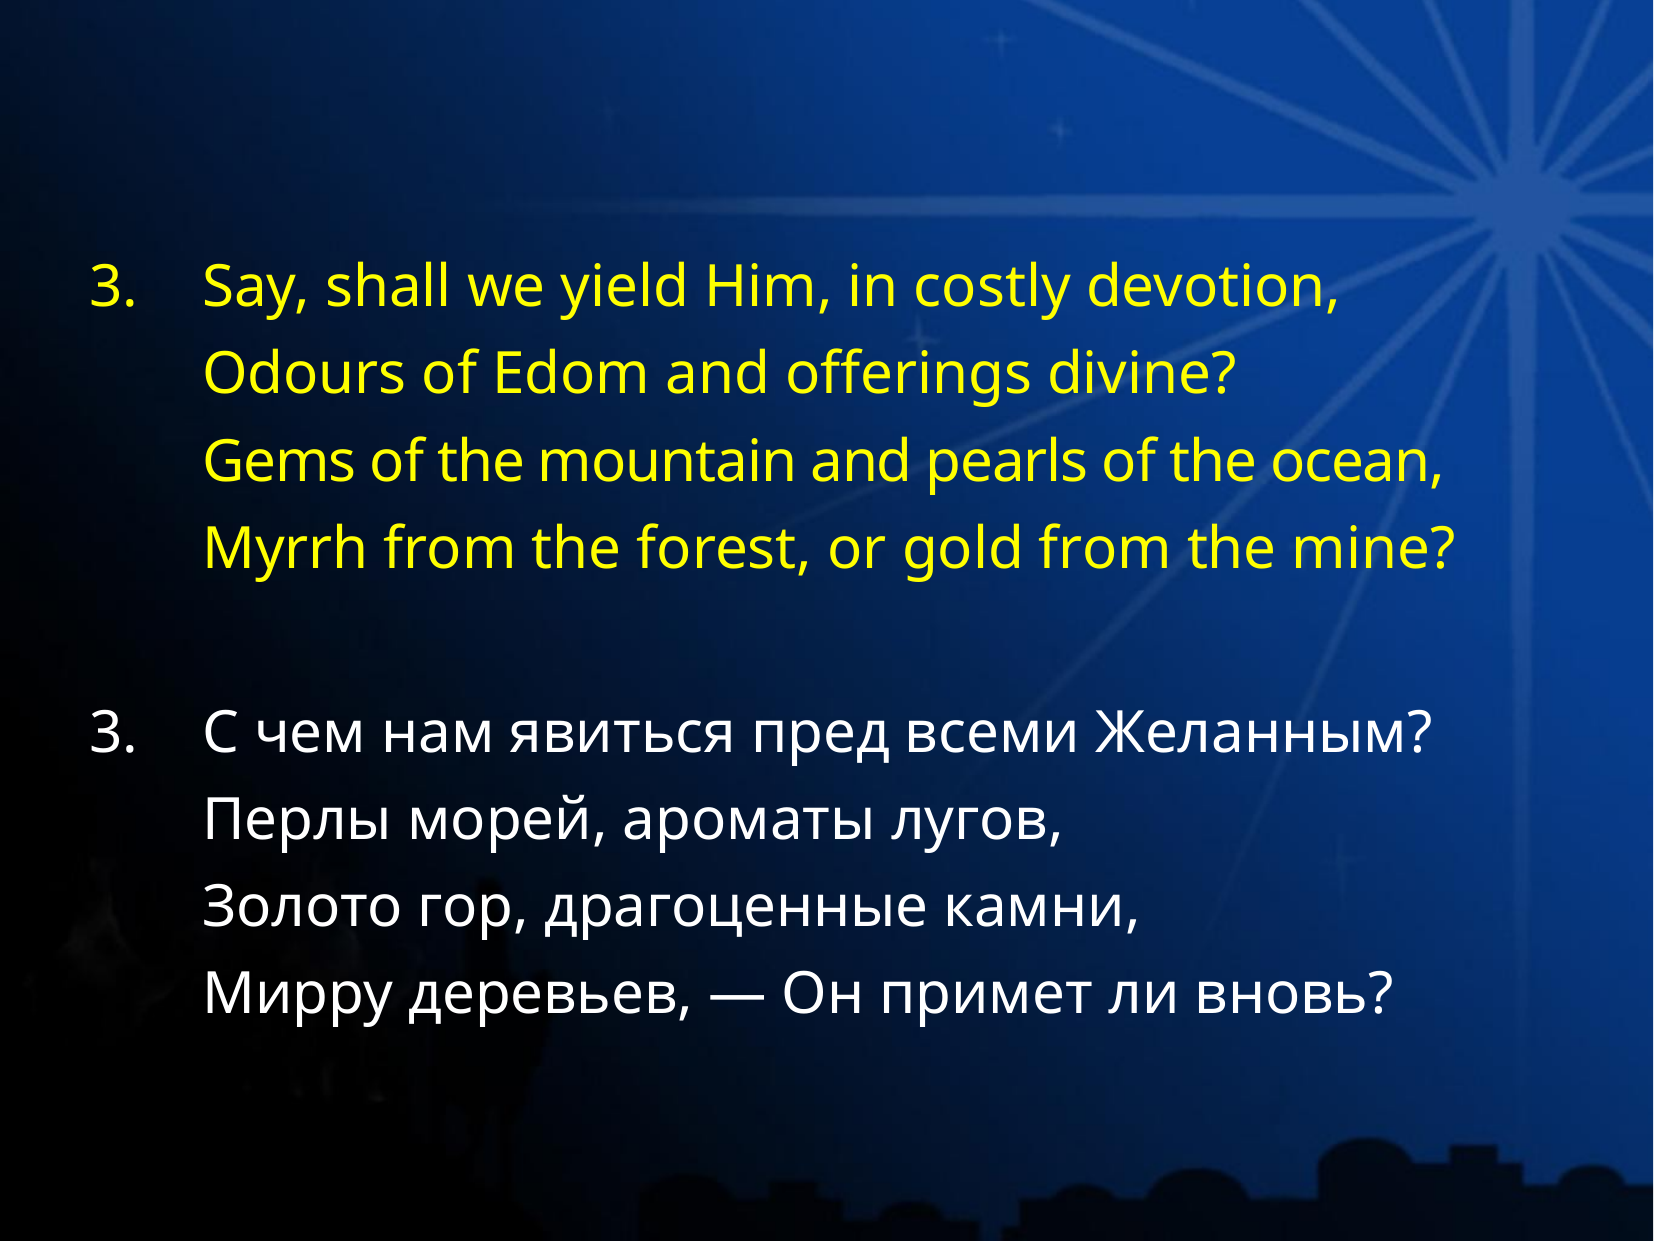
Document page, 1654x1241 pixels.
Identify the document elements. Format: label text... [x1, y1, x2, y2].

text_box 3. Say, shall we yield Him, in costly devotion, Odours of Edom and offerings divine? Gems of the mountain and pearls of the ocean, Myrrh from the forest, or gold from the mine? [75, 150, 1653, 638]
text_box 3. С чем нам явиться пред всеми Желанным? Перлы морей, ароматы лугов, Золото гор, драгоценные камни, Мирру деревьев, — Он примет ли вновь? [75, 675, 1576, 1163]
picture [0, 0, 1654, 1241]
